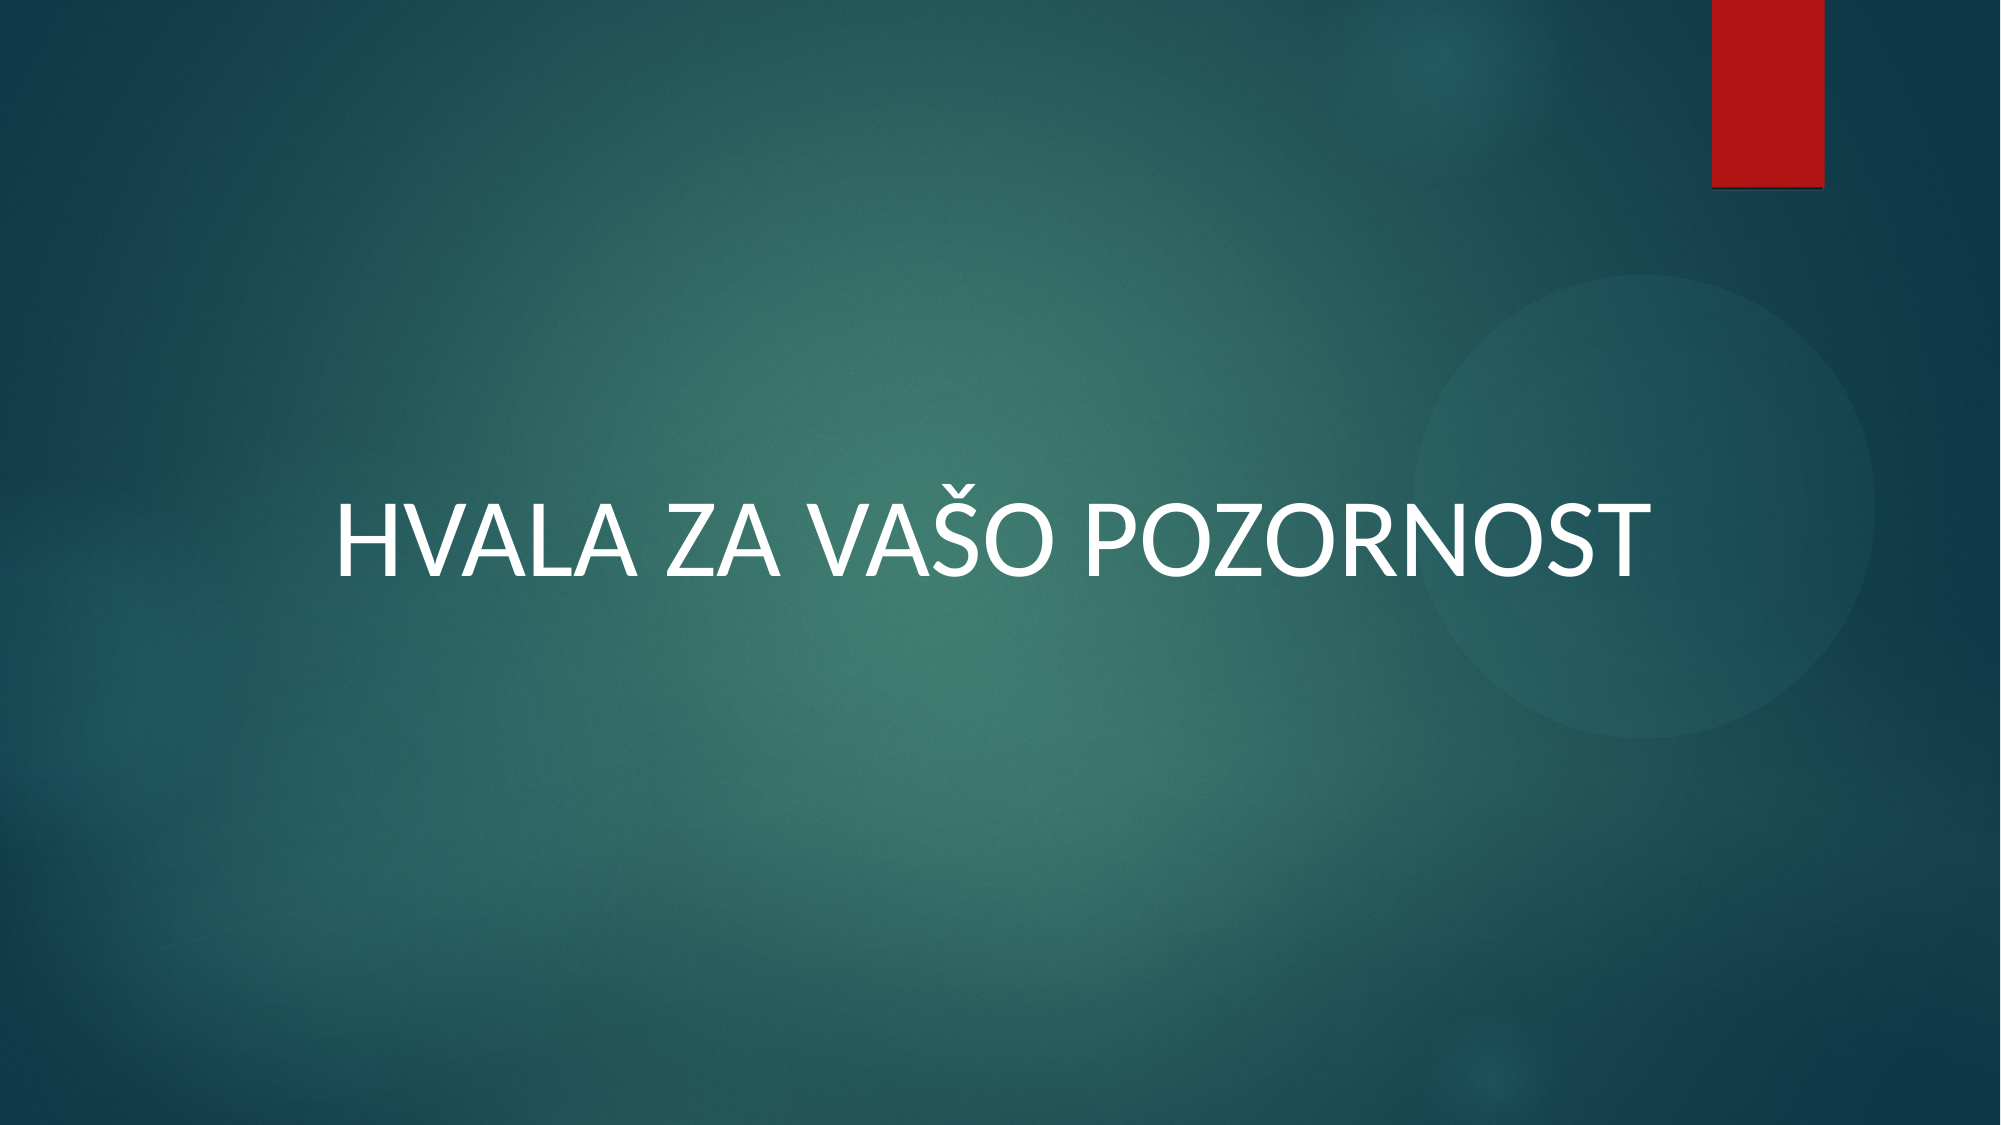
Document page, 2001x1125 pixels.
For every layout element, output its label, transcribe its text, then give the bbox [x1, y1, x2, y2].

text_box HVALA ZA VAŠO POZORNOST [318, 456, 1668, 607]
picture [0, 0, 2001, 1125]
